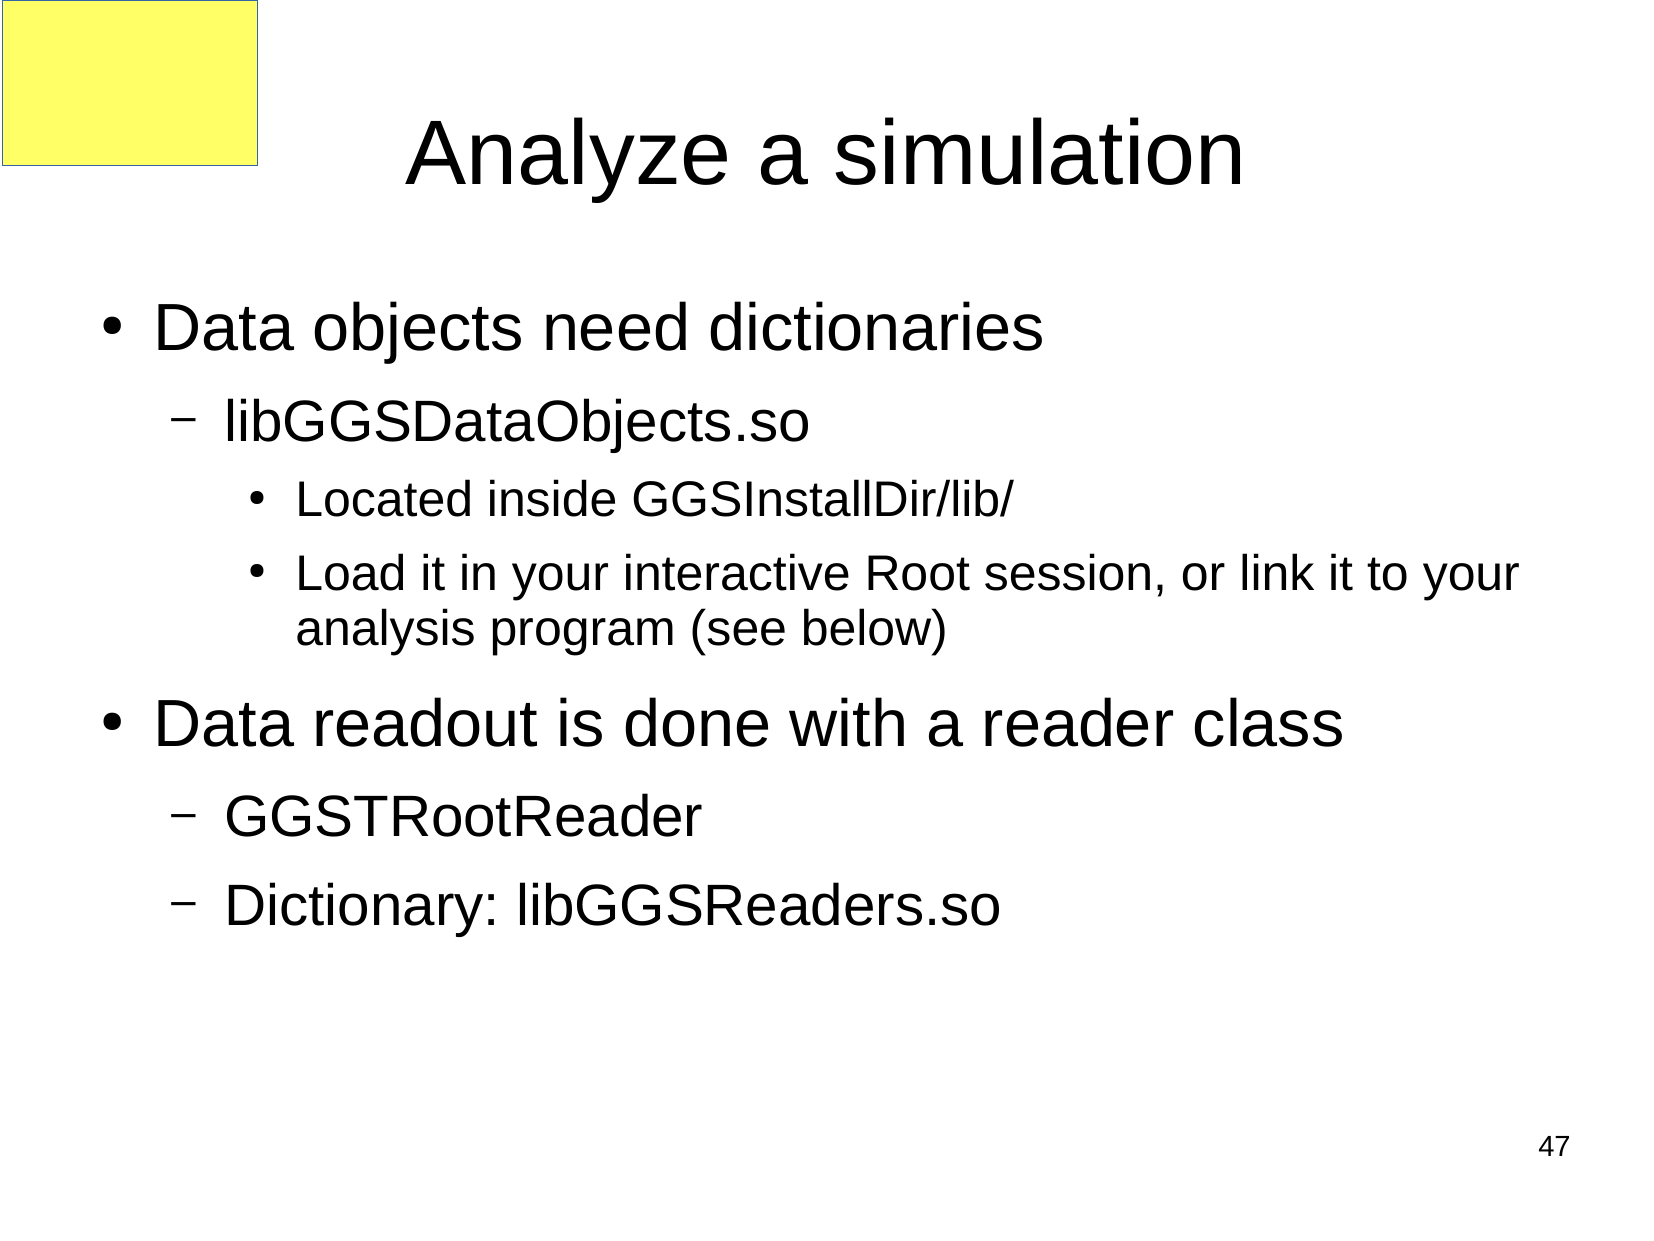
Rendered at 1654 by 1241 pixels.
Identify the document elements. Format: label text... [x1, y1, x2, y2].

title Analyze a simulation [82, 49, 1571, 257]
text_box [2, 0, 258, 166]
list Data objects need dictionaries libGGSDataObjects.so Located inside GGSInstallDir/lib/ Load it in your interactive Root session, or link it to your analysis program (see below) Data readout is done with a reader class GGSTRootReader Dictionary: libGGSReaders.so [82, 290, 1571, 1126]
